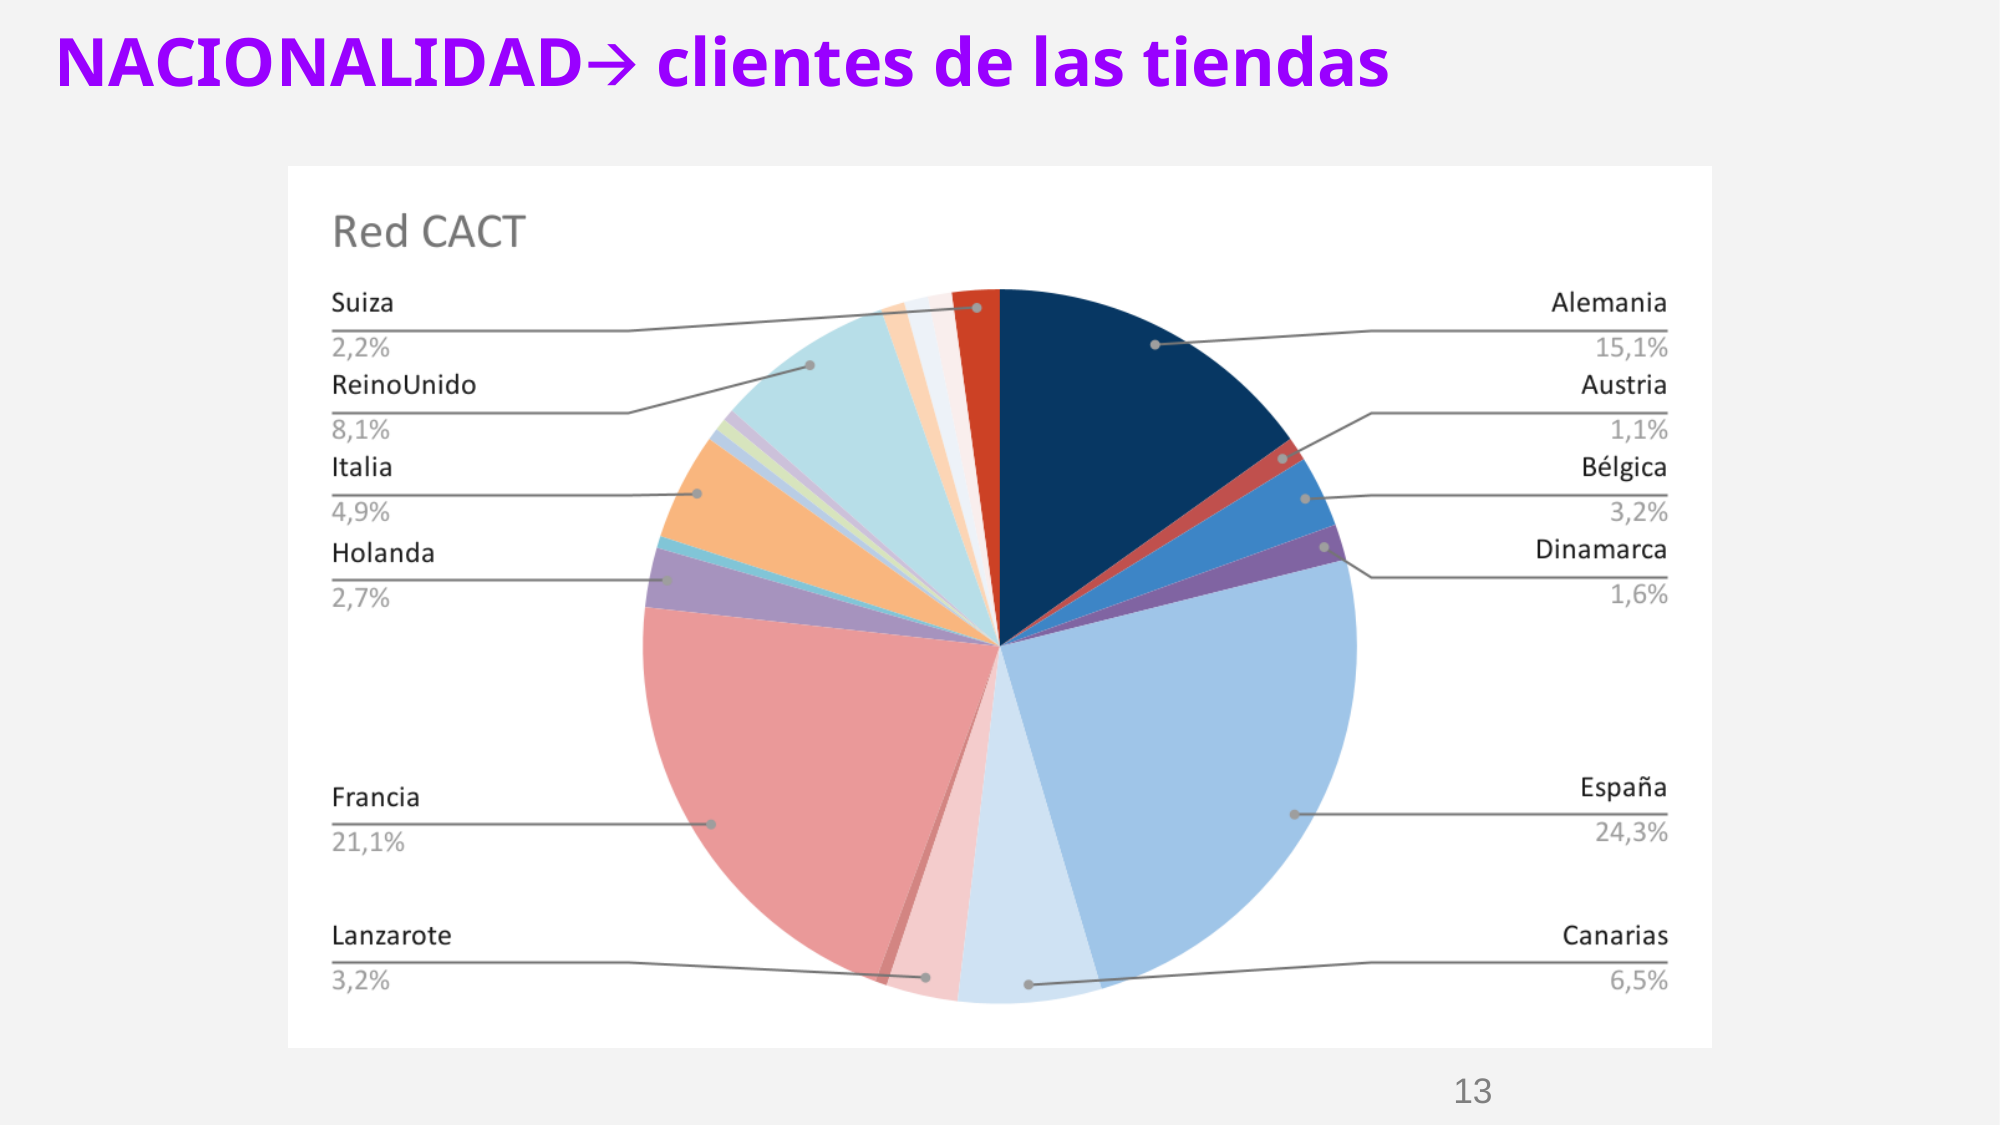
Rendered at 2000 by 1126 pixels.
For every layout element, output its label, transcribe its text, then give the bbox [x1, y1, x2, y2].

text_box <número> [1435, 1059, 1903, 1120]
picture [288, 166, 1712, 1048]
text_box NACIONALIDAD🡪 clientes de las tiendas [54, 0, 1513, 120]
